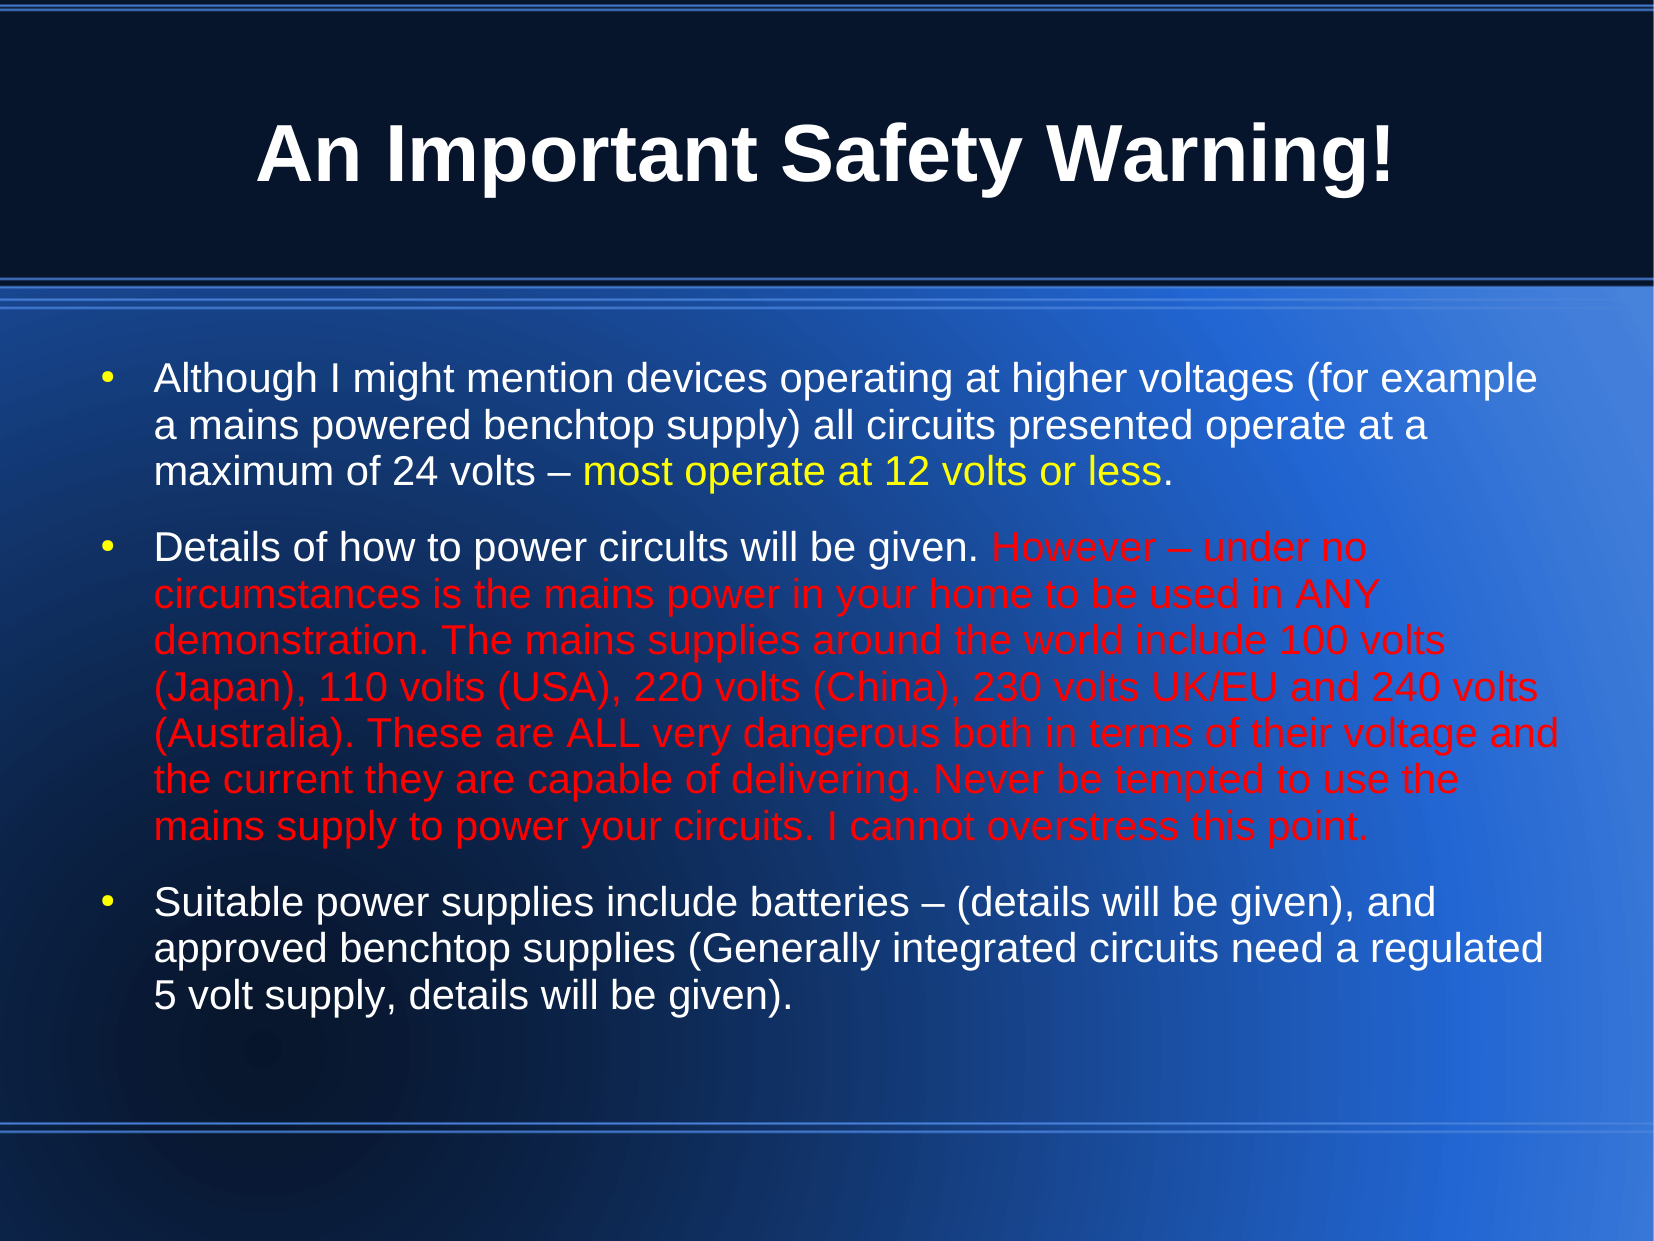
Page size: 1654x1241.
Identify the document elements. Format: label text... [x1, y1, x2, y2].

title An Important Safety Warning! [82, 49, 1571, 257]
list Although I might mention devices operating at higher voltages (for example a mains powered benchtop supply) all circuits presented operate at a maximum of 24 volts – most operate at 12 volts or less. Details of how to power circults will be given. However – under no circumstances is the mains power in your home to be used in ANY demonstration. The mains supplies around the world include 100 volts (Japan), 110 volts (USA), 220 volts (China), 230 volts UK/EU and 240 volts (Australia). These are ALL very dangerous both in terms of their voltage and the current they are capable of delivering. Never be tempted to use the mains supply to power your circuits. I cannot overstress this point. Suitable power supplies include batteries – (details will be given), and approved benchtop supplies (Generally integrated circuits need a regulated 5 volt supply, details will be given). [82, 355, 1571, 1058]
picture [0, 0, 1654, 1241]
